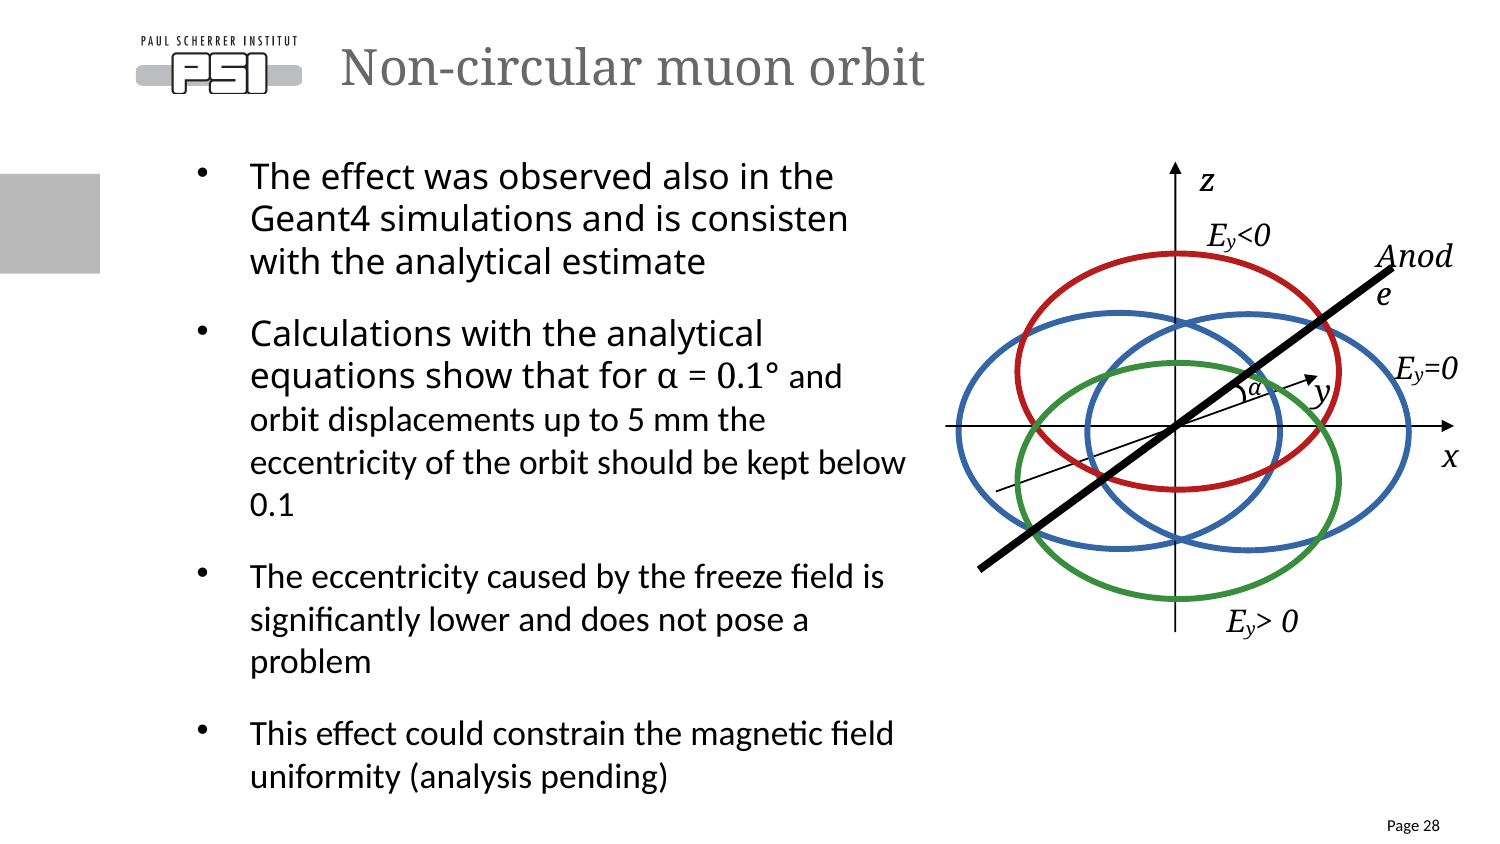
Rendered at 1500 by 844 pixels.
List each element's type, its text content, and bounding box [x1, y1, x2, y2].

title Non-circular muon orbit [340, 35, 1441, 98]
list The effect was observed also in the Geant4 simulations and is consisten with the analytical estimate Calculations with the analytical equations show that for α = 0.1° and orbit displacements up to 5 mm the eccentricity of the orbit should be kept below 0.1 The eccentricity caused by the freeze field is significantly lower and does not pose a problem This effect could constrain the magnetic field uniformity (analysis pending) [178, 154, 921, 730]
text_box Ey> 0 [1211, 594, 1317, 644]
text_box α [1233, 365, 1276, 406]
text_box x [1427, 428, 1473, 478]
text_box Anode [1361, 229, 1482, 279]
text_box Ey=0 [1380, 340, 1477, 390]
text_box y [1299, 363, 1345, 413]
text_box z [1184, 152, 1230, 203]
text_box Ey<0 [1192, 207, 1290, 257]
slide_number Page <number> [1346, 814, 1441, 839]
